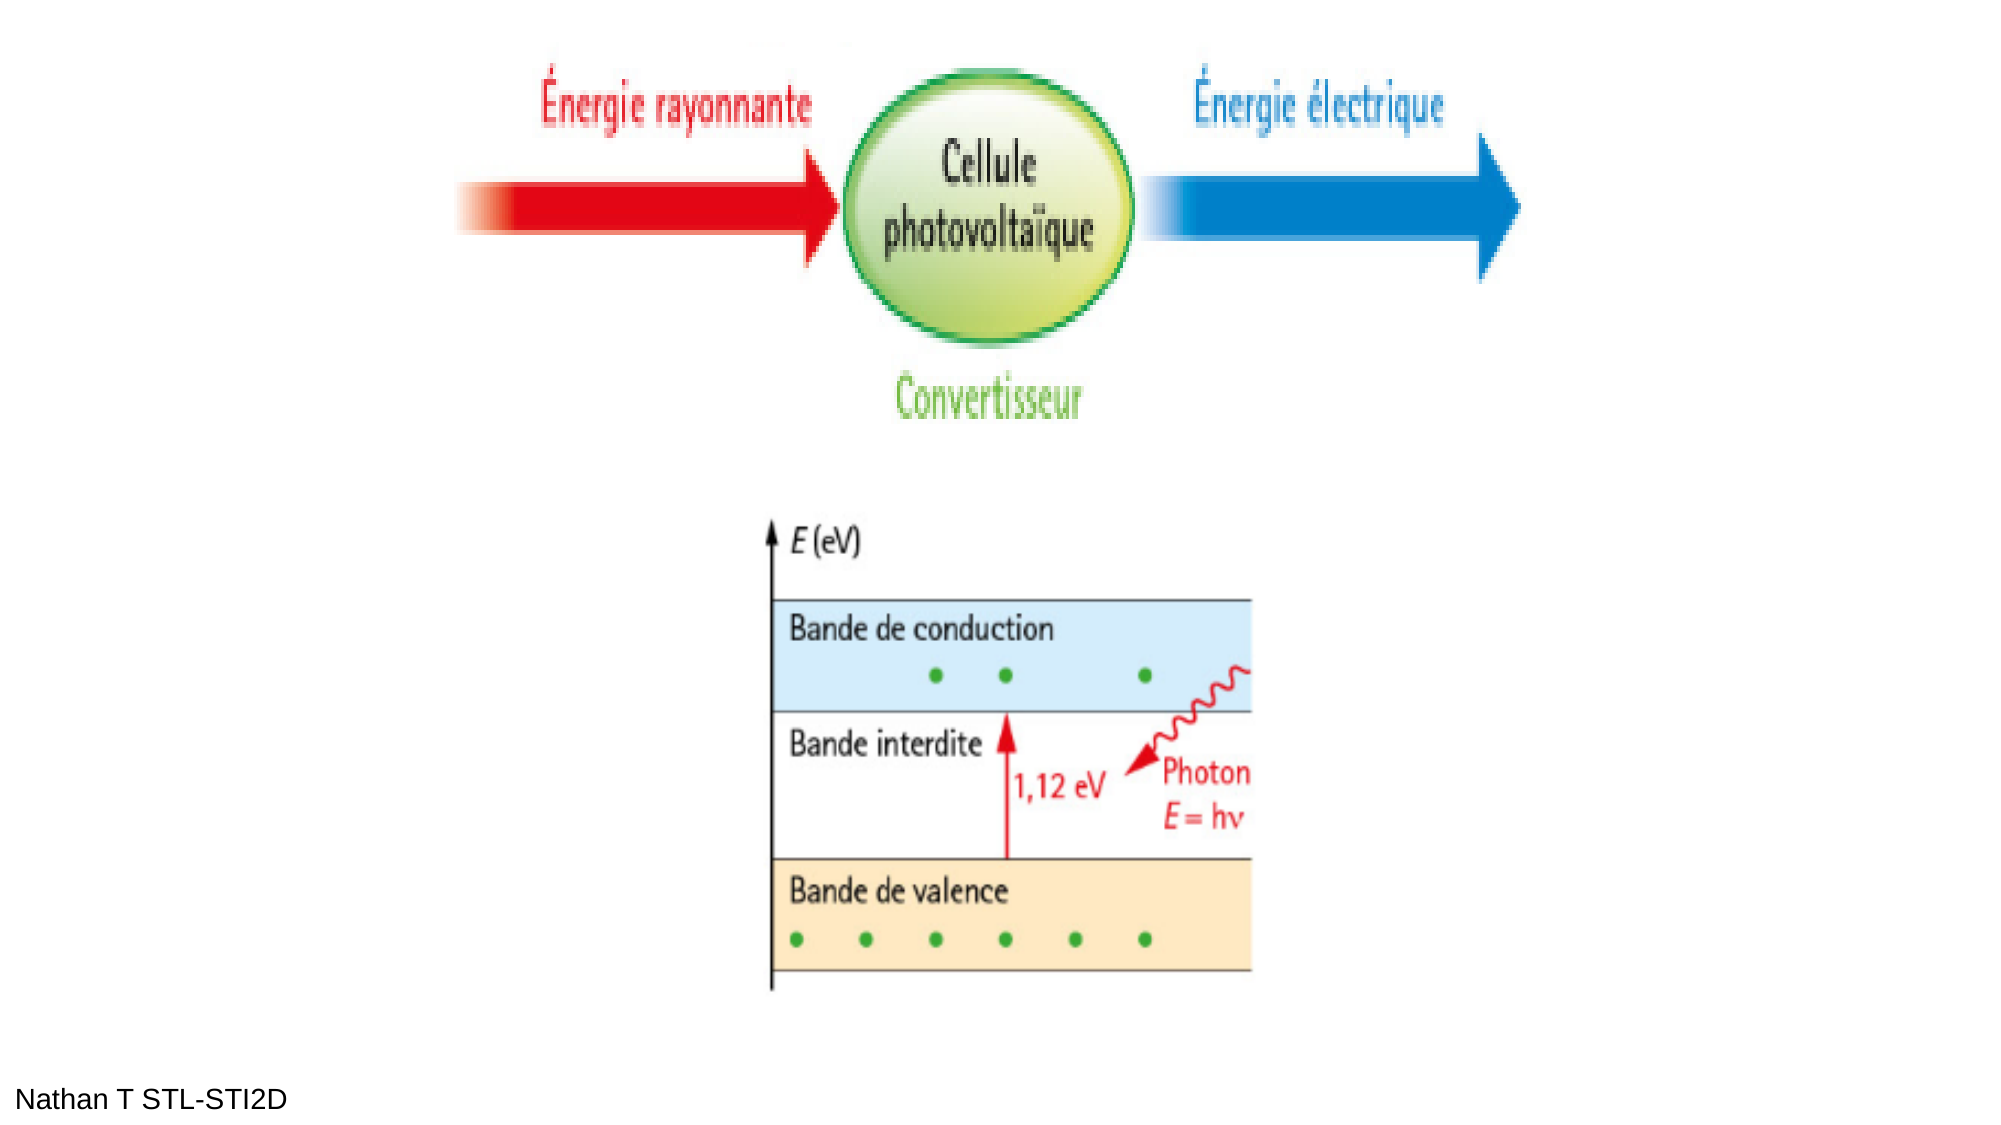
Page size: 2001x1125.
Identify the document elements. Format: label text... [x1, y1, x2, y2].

picture [696, 491, 1304, 1028]
picture [442, 42, 1558, 473]
text_box Nathan T STL-STI2D [0, 1075, 390, 1125]
